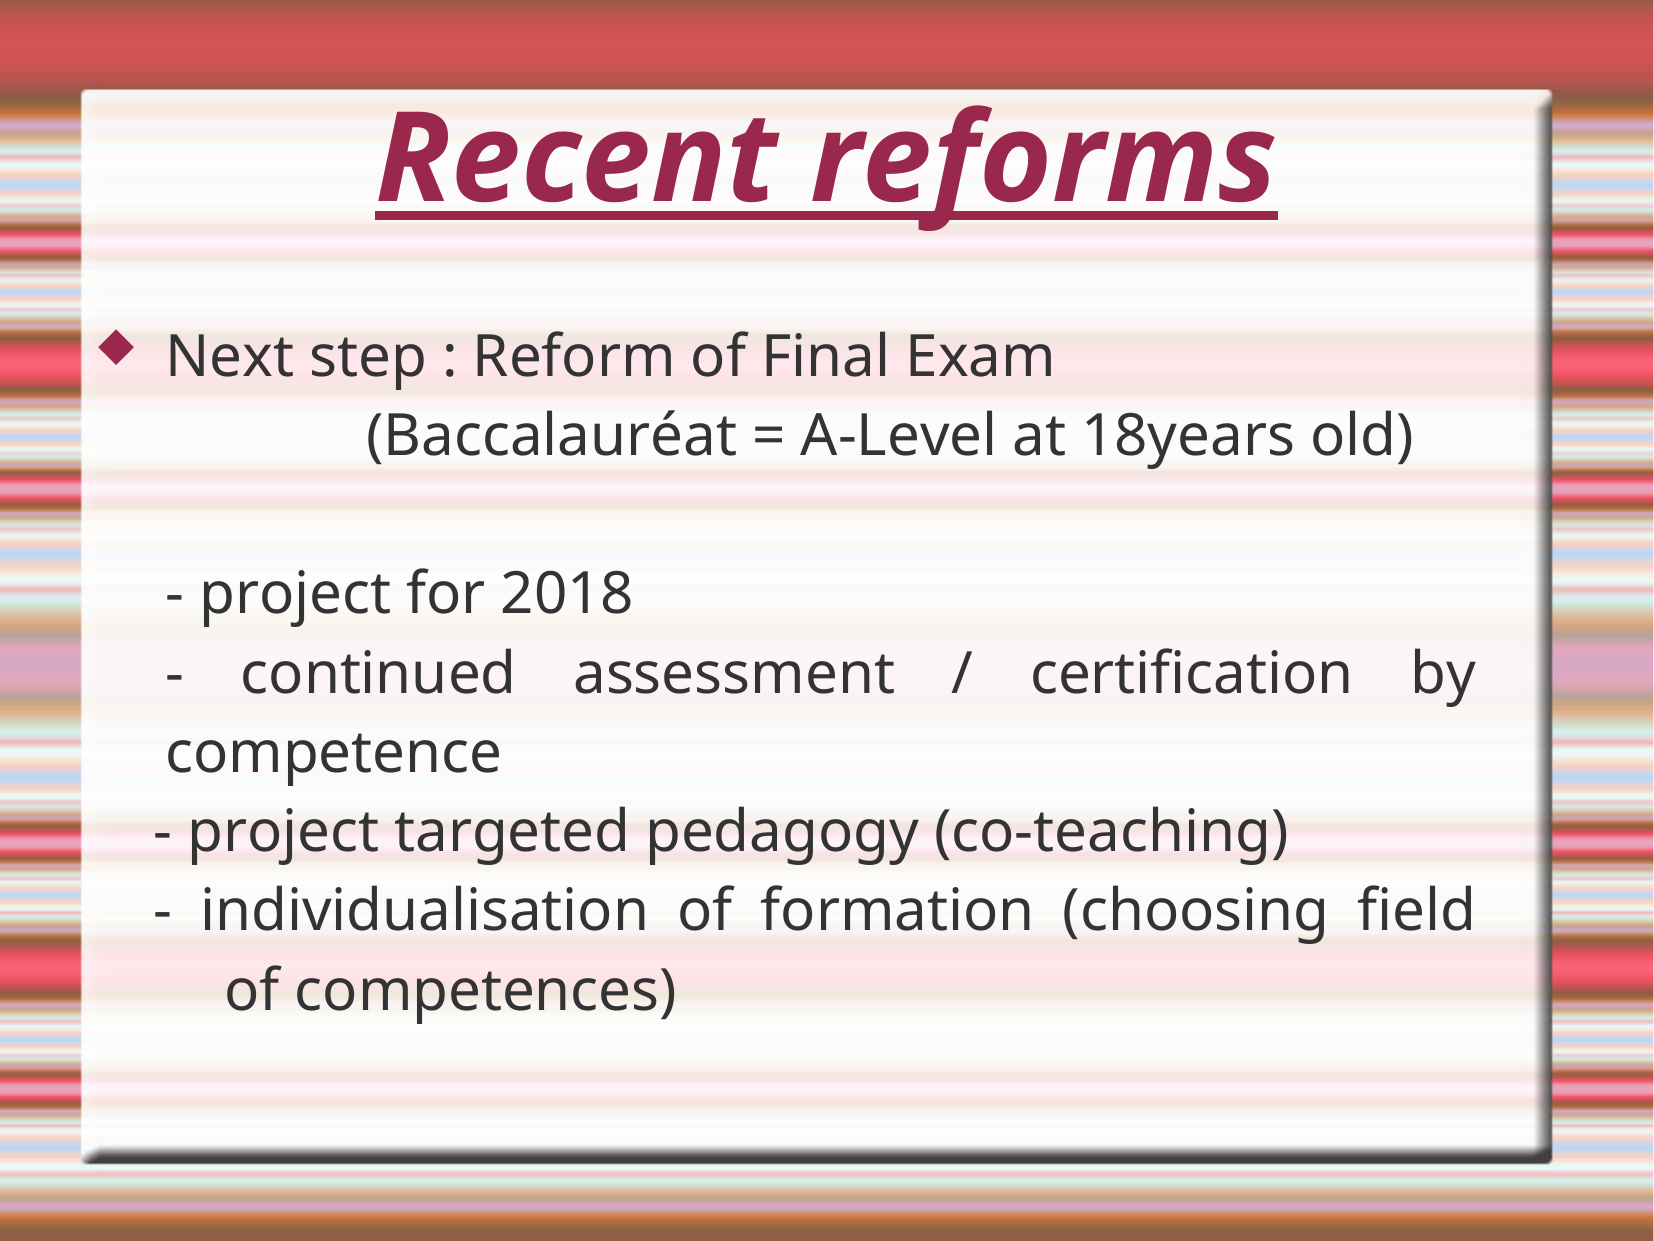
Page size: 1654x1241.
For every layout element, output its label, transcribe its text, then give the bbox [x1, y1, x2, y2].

title Recent reforms [82, 49, 1571, 257]
list Next step : Reform of Final Exam (Baccalauréat = A-Level at 18years old) - project for 2018 - continued assessment / certification by competence - project targeted pedagogy (co-teaching) - individualisation of formation (choosing field of competences) [82, 313, 1477, 1178]
picture [0, 0, 1654, 1241]
